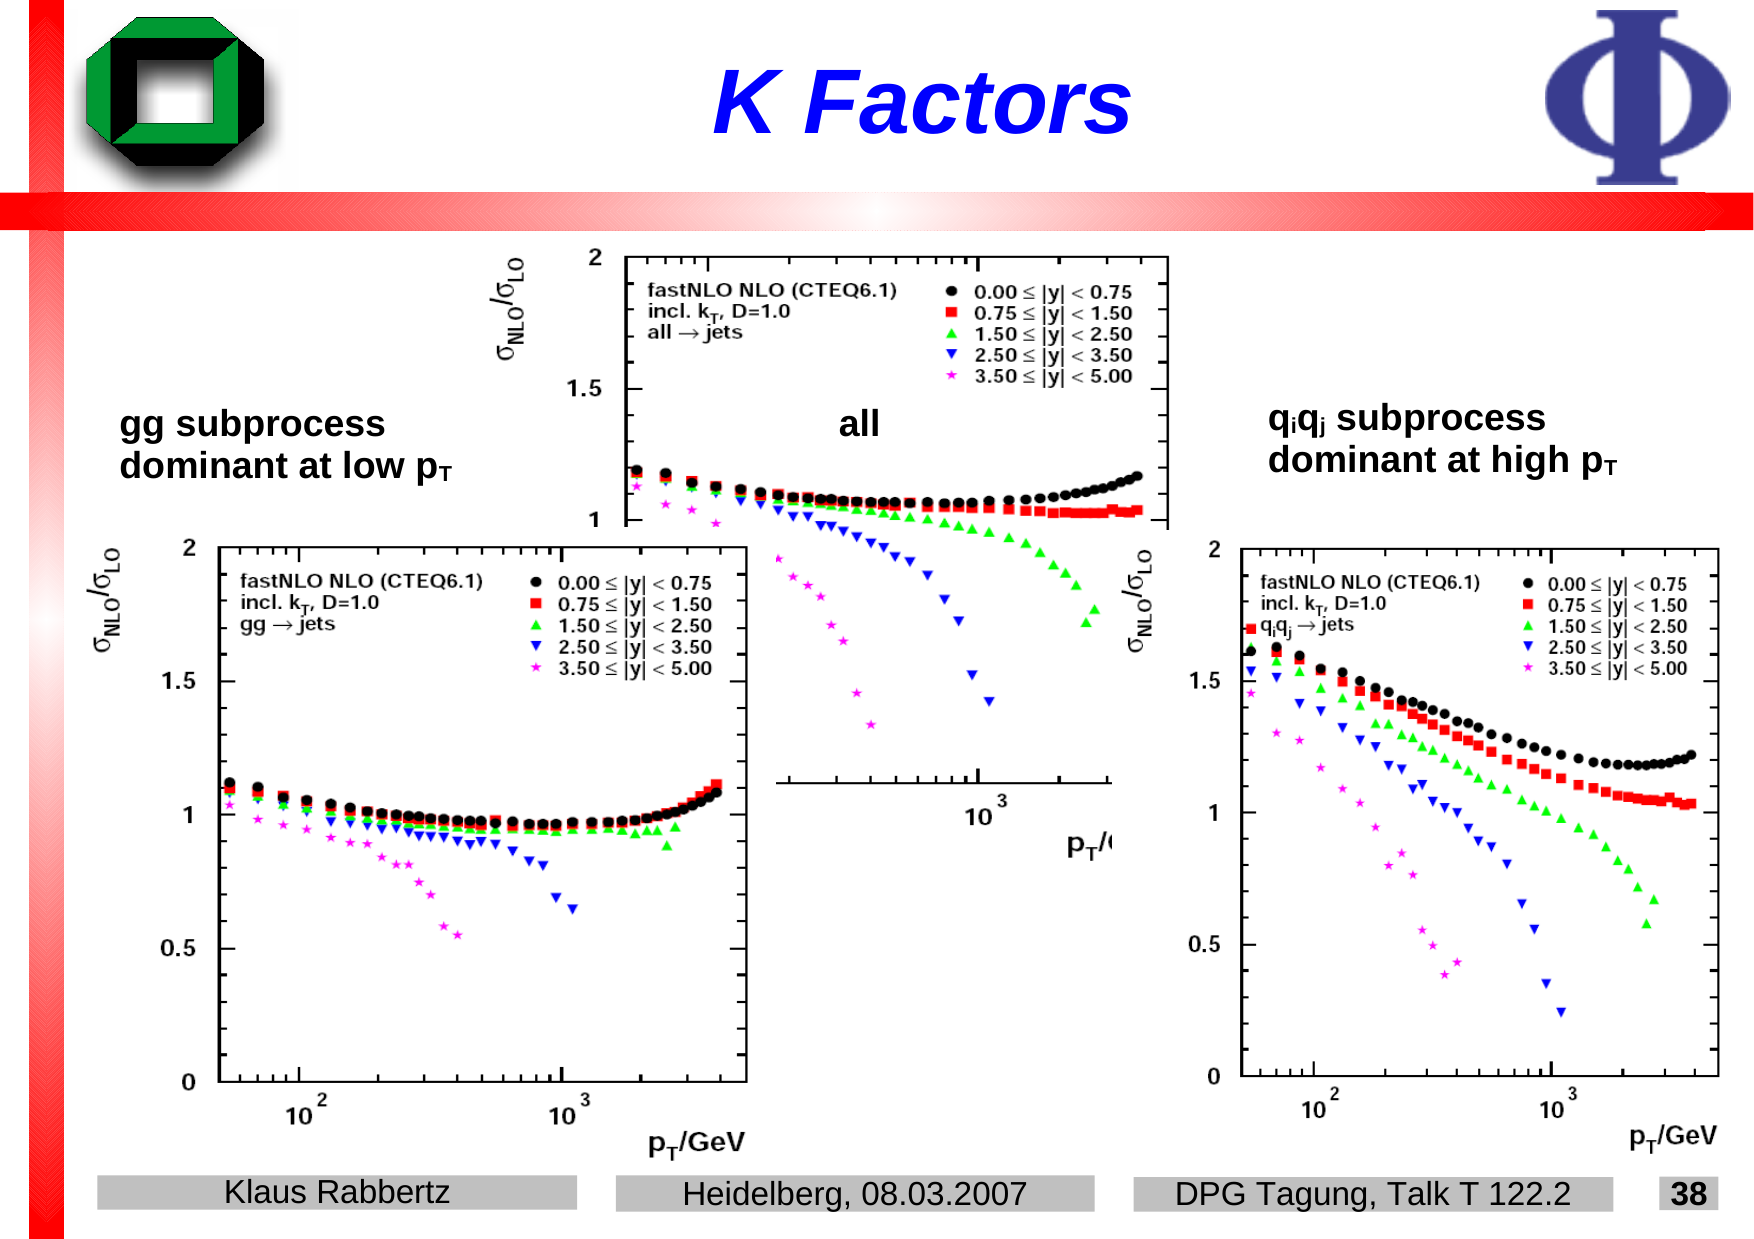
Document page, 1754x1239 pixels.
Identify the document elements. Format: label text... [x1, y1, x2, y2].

text_box all [827, 390, 893, 457]
title K Factors [282, 21, 1566, 183]
picture [64, 9, 299, 192]
picture [1545, 10, 1731, 185]
picture [76, 238, 1744, 1165]
text_box qiqj subprocess dominant at high pT [1256, 384, 1630, 518]
text_box gg subprocess dominant at low pT [107, 390, 465, 511]
